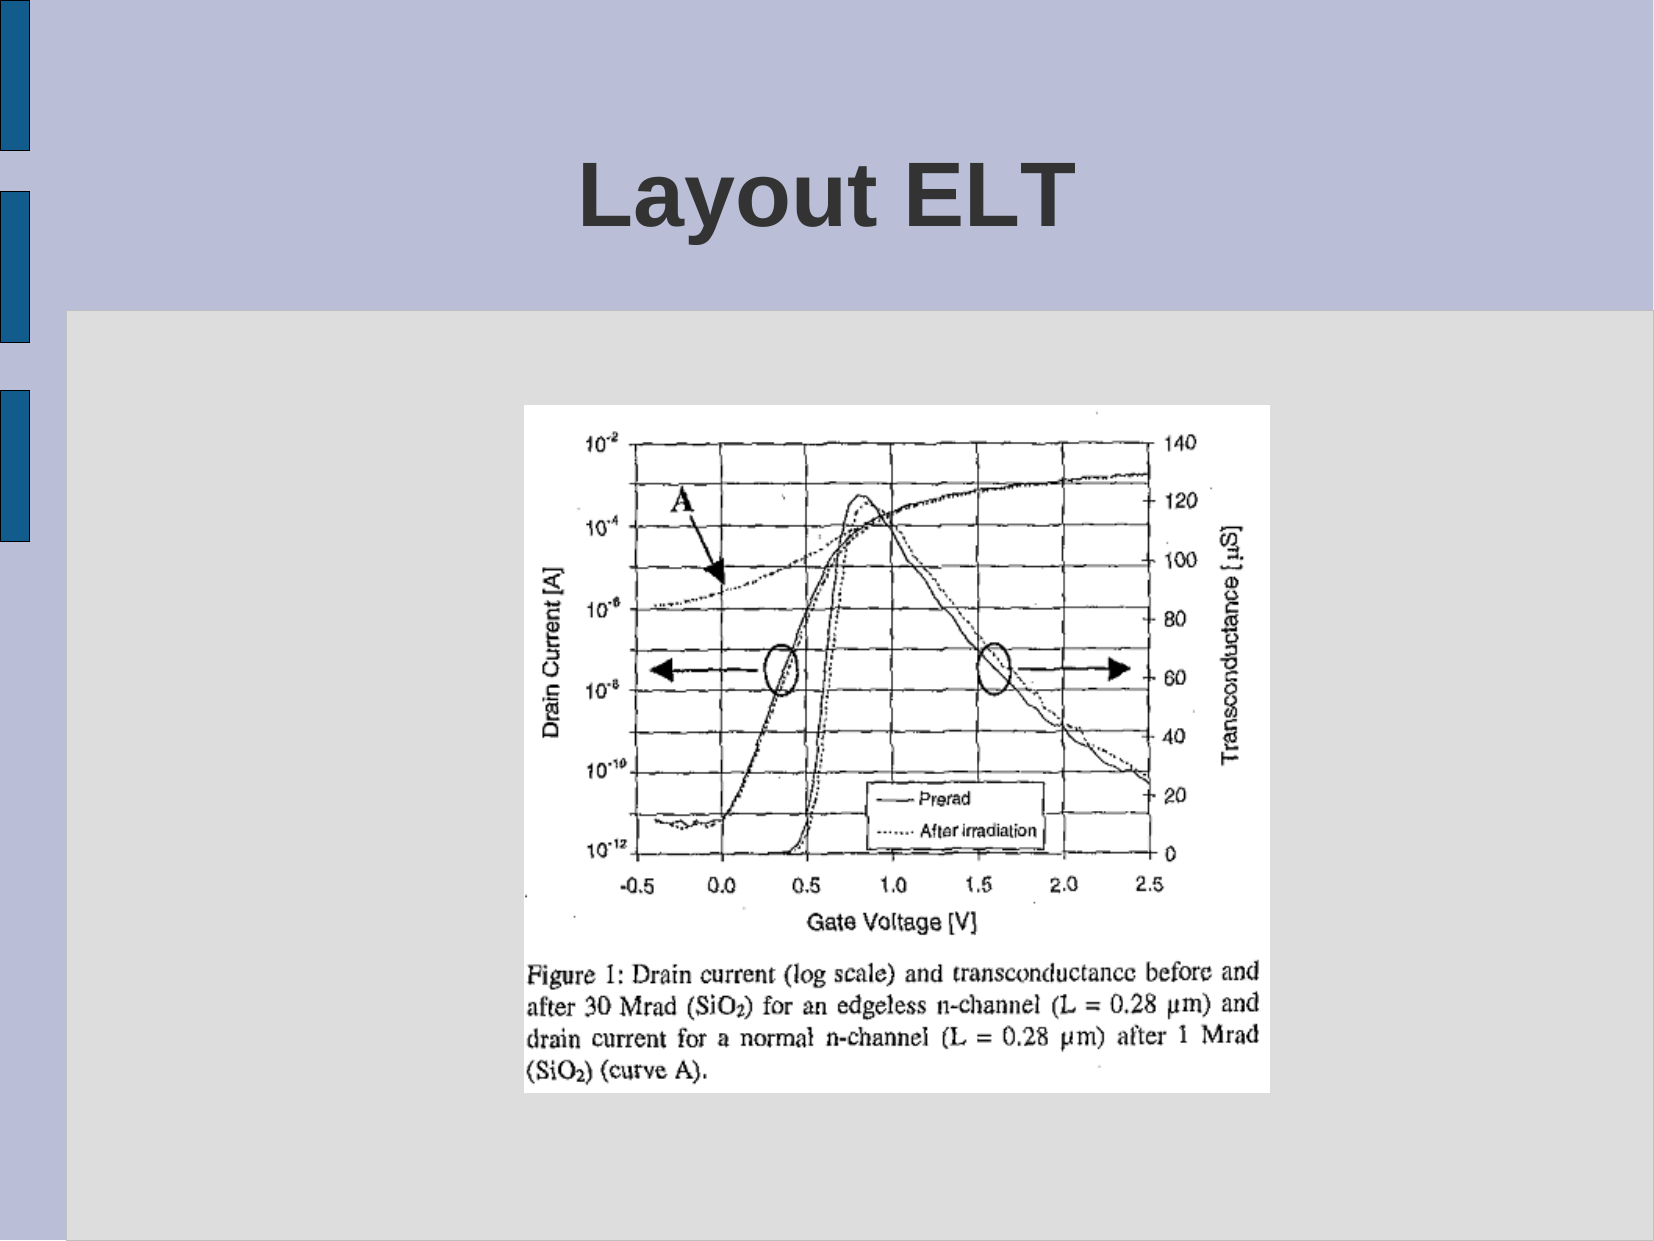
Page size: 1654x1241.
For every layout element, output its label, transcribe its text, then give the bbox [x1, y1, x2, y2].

picture [524, 405, 1270, 1093]
title Layout ELT [121, 91, 1534, 299]
